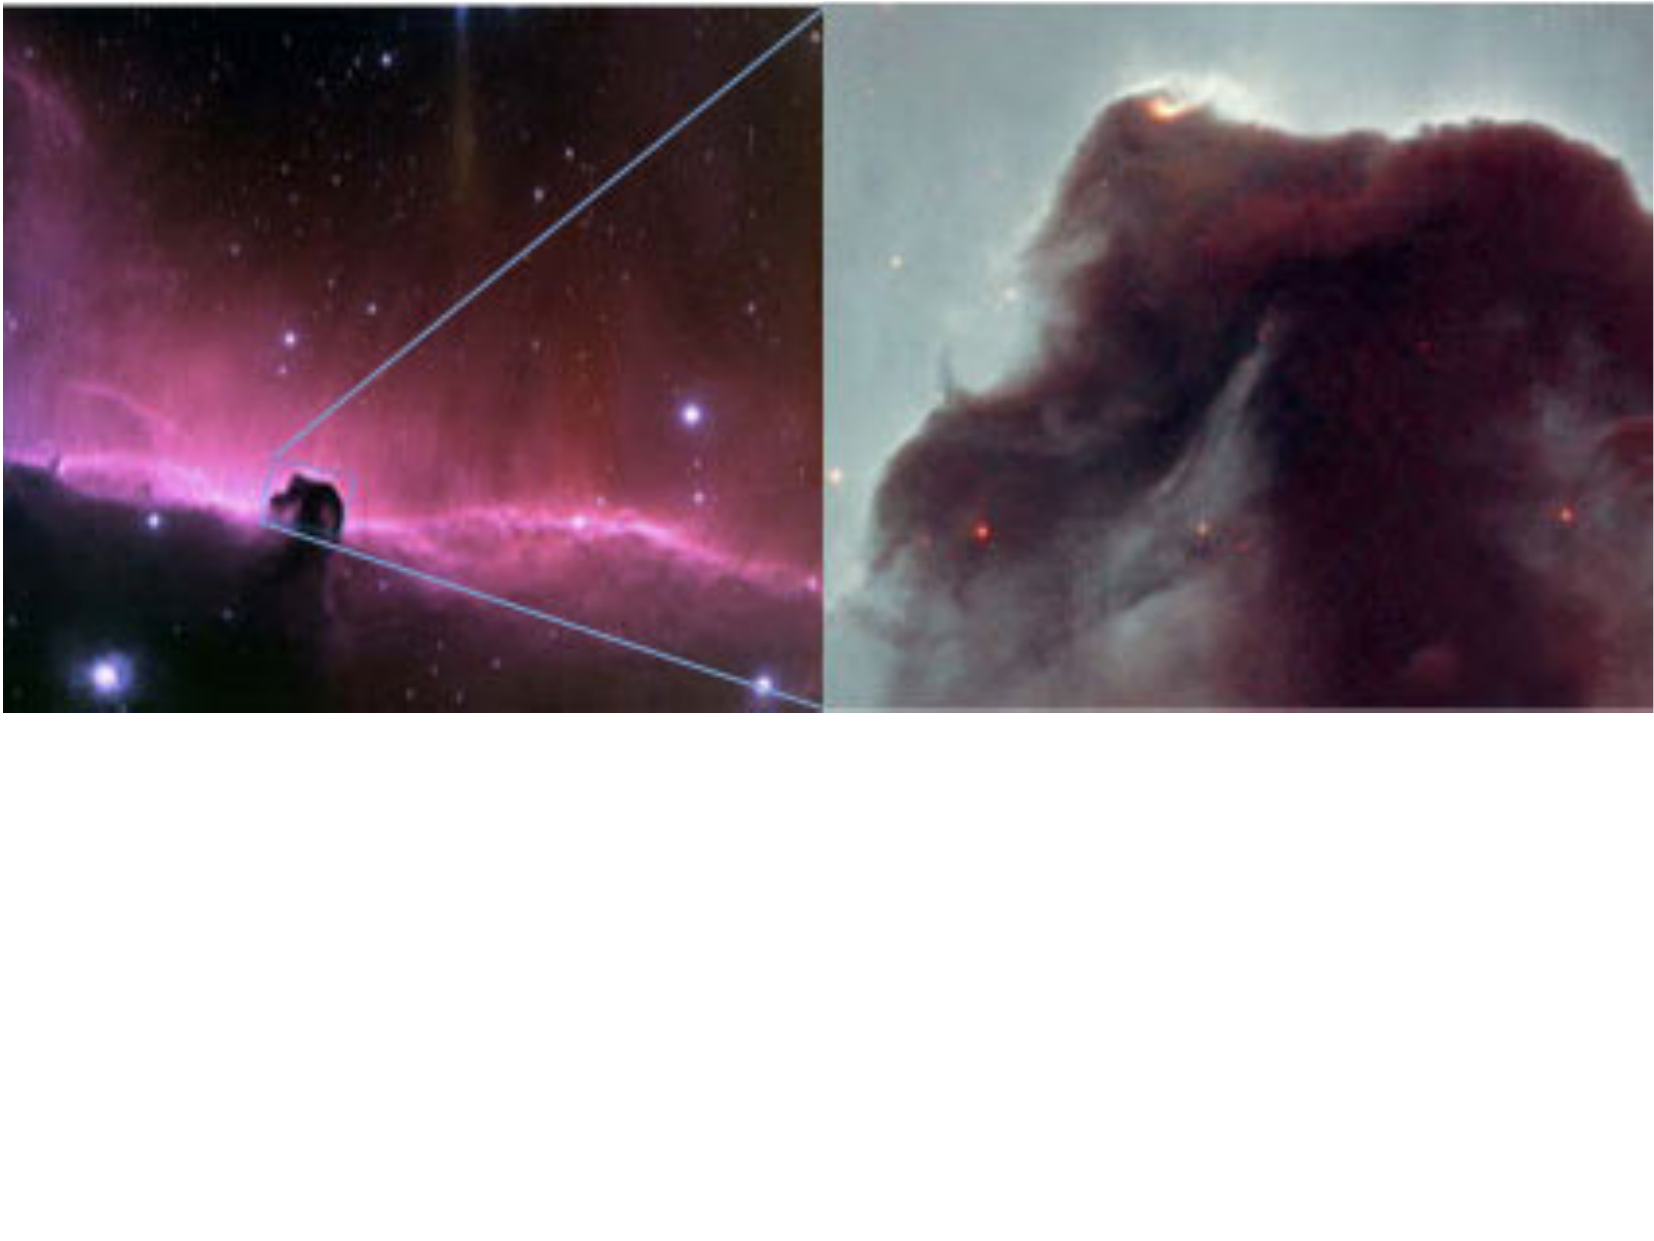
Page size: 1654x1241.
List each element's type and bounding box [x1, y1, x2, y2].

picture [3, 1, 1654, 713]
